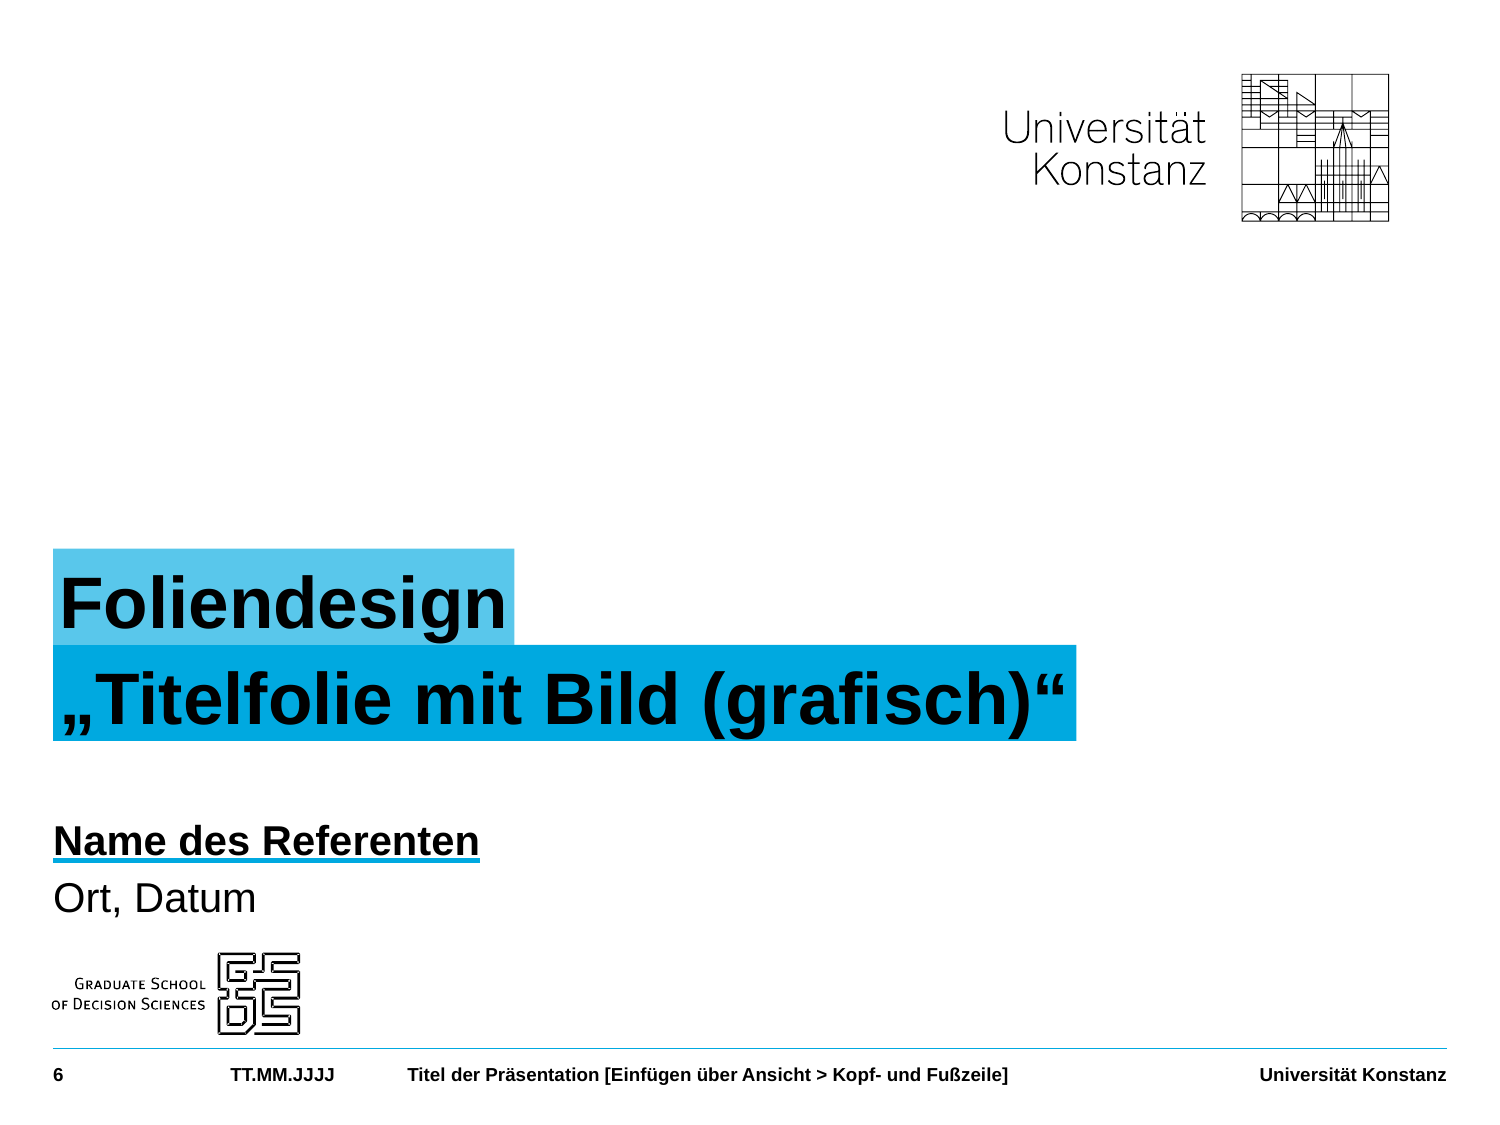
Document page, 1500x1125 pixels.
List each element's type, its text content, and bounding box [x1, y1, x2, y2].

text_box „Titelfolie mit Bild (grafisch)“ [53, 644, 1077, 741]
list Ort, Datum [53, 819, 1092, 922]
title Name des Referenten [53, 797, 1093, 865]
text_box Foliendesign [53, 548, 515, 645]
